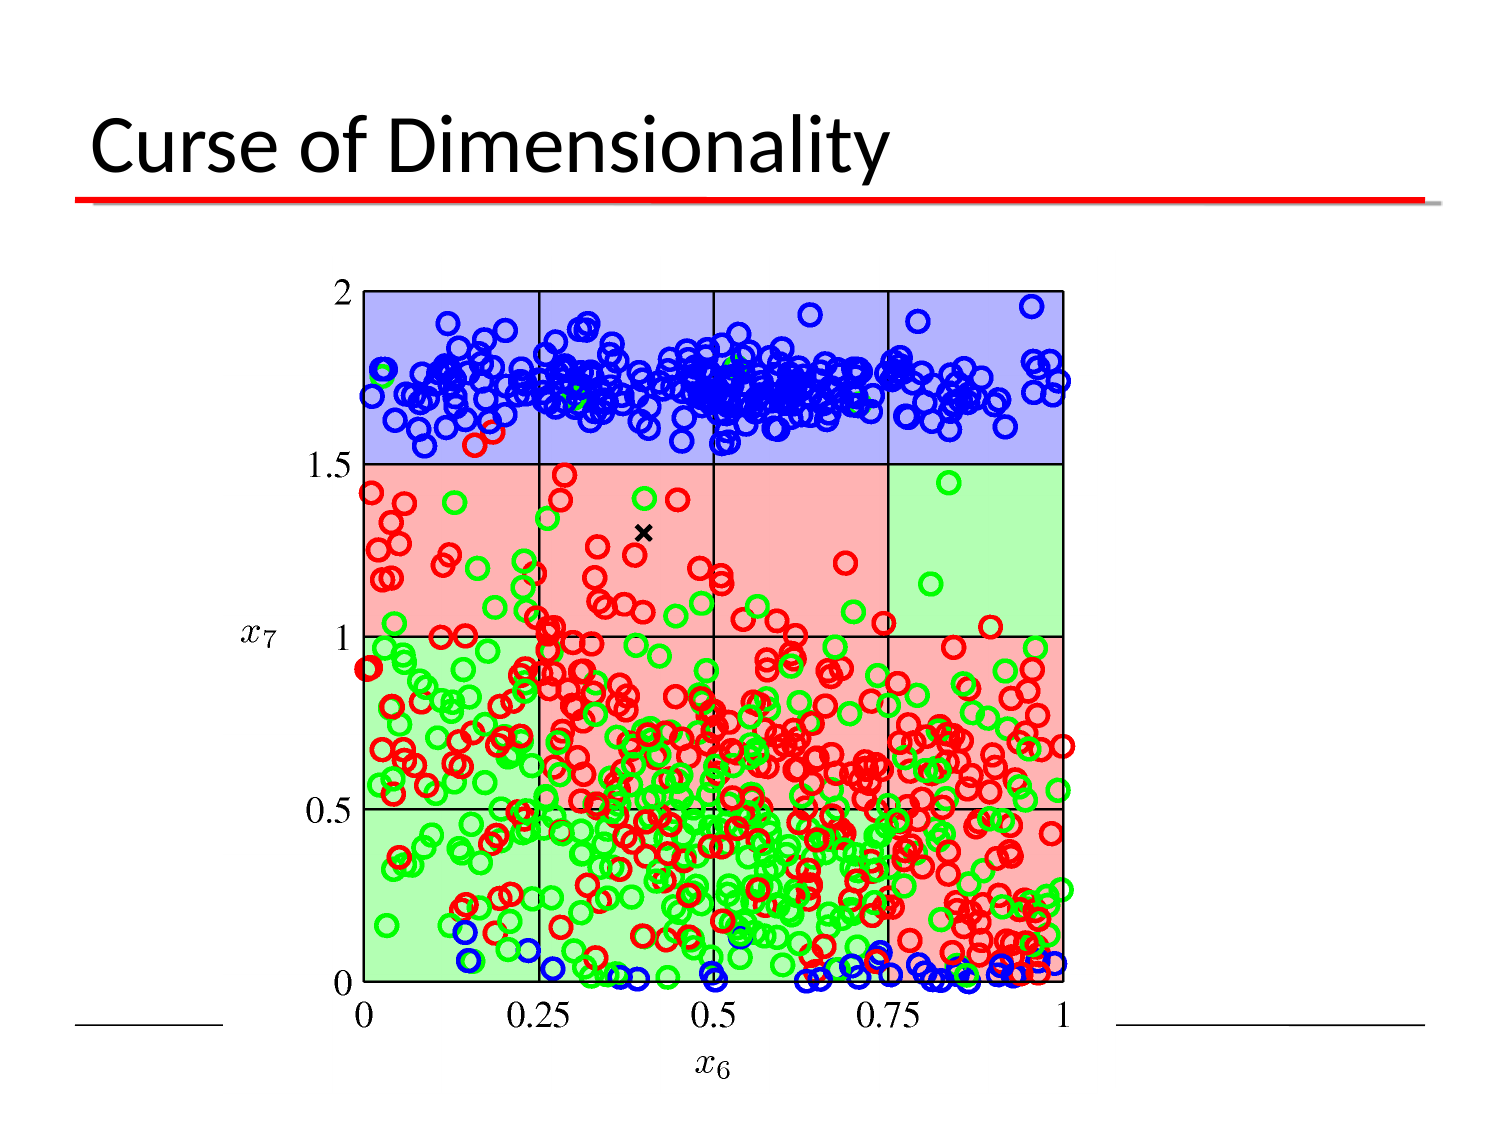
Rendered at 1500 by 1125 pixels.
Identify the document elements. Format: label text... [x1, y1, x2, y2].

title Curse of Dimensionality [75, 45, 1426, 233]
picture [223, 250, 1116, 1094]
